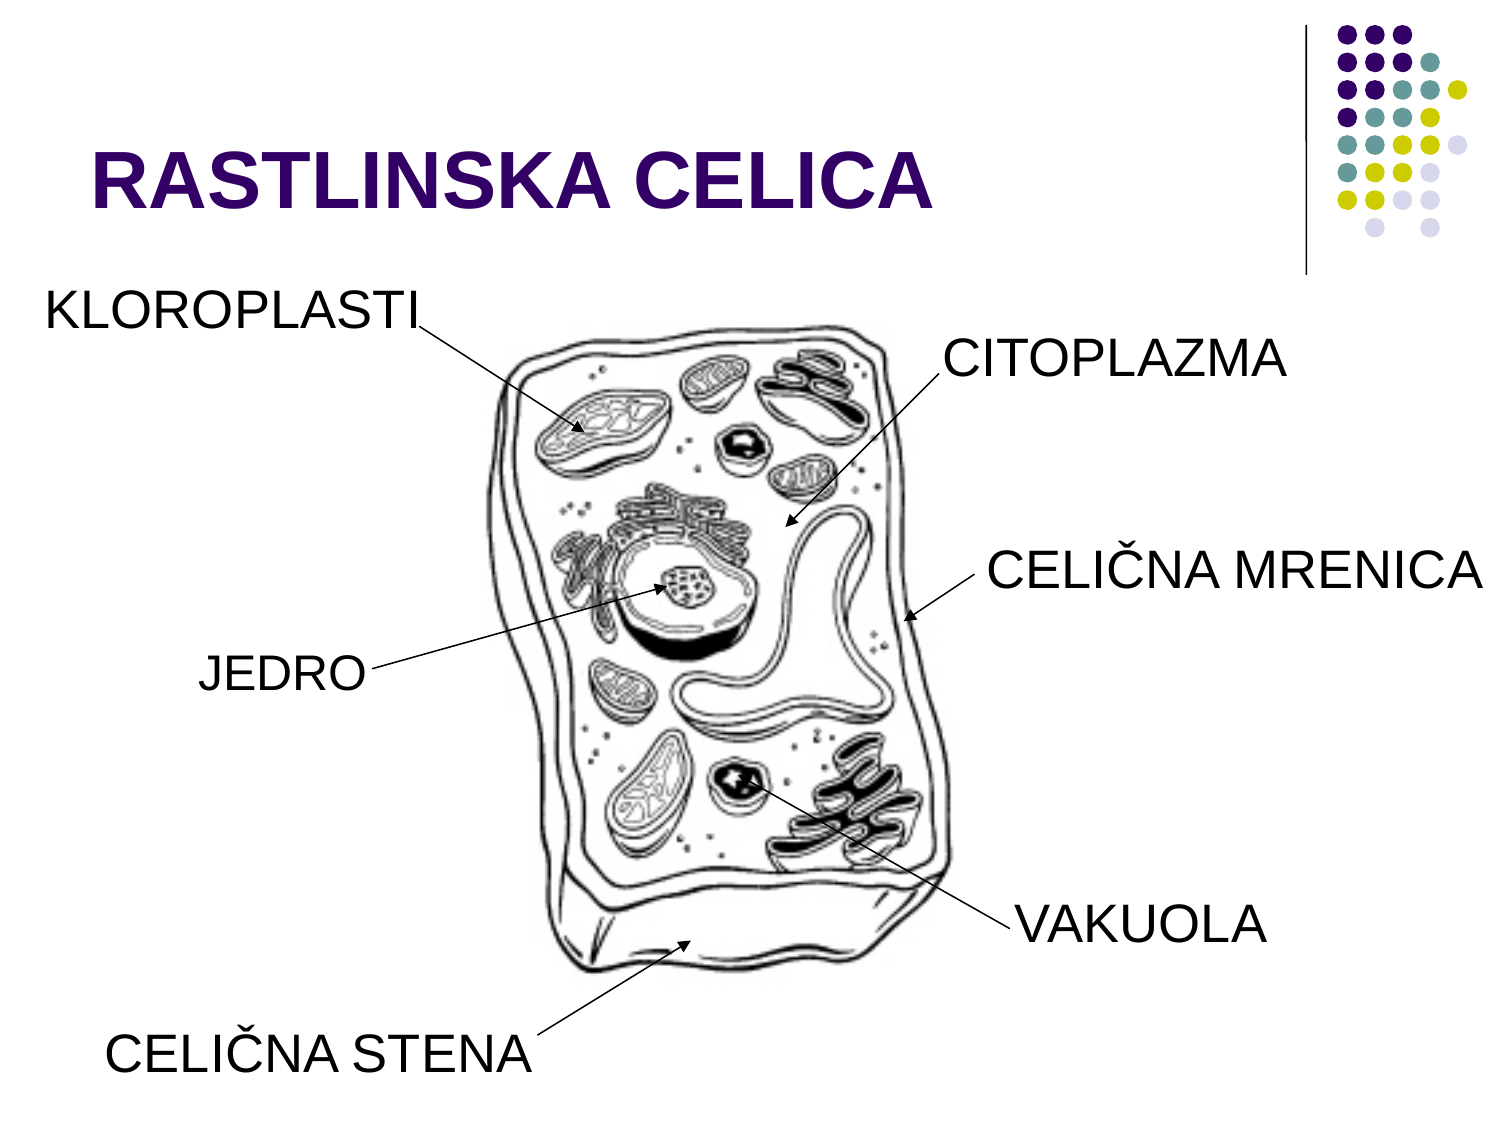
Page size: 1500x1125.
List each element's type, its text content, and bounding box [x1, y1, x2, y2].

title RASTLINSKA CELICA [75, 20, 1313, 233]
text_box JEDRO [183, 633, 383, 709]
text_box VAKUOLA [1000, 881, 1283, 962]
list CITOPLAZMA [927, 314, 1317, 406]
text_box KLOROPLASTI [29, 267, 437, 347]
text_box CELIČNA STENA [89, 1011, 549, 1092]
picture [466, 302, 1002, 998]
text_box CELIČNA MRENICA [971, 527, 1499, 607]
